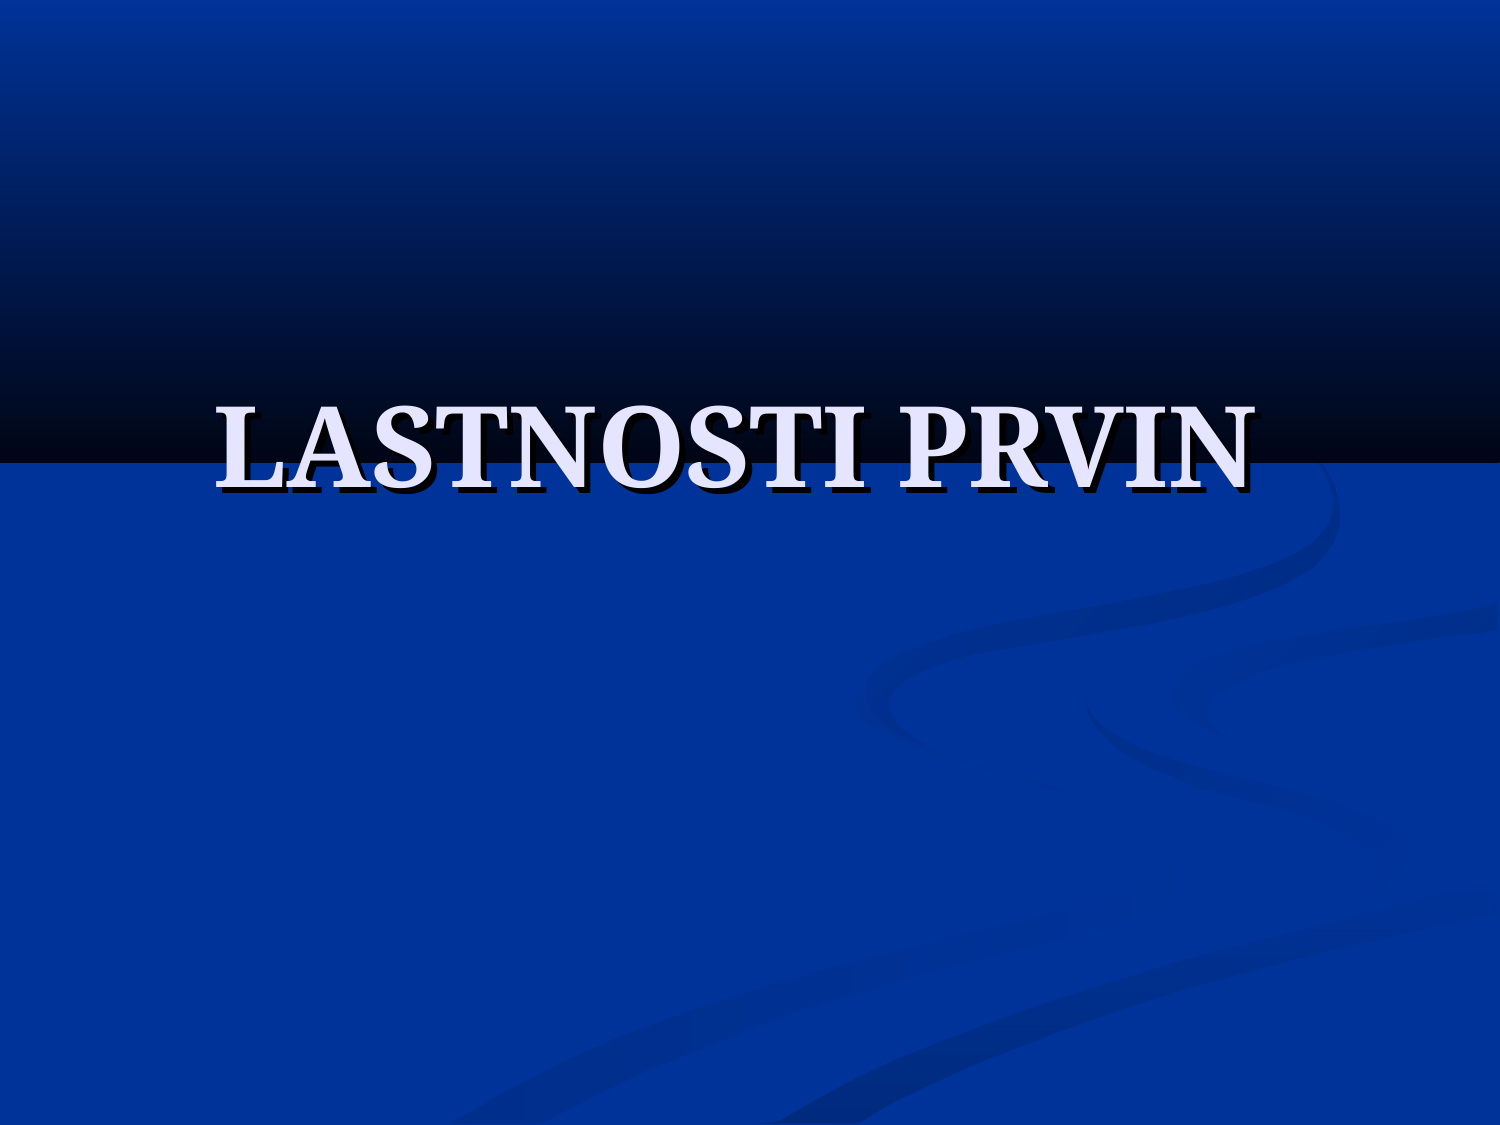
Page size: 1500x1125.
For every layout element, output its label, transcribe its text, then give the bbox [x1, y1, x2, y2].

title LASTNOSTI PRVIN [112, 284, 1388, 601]
